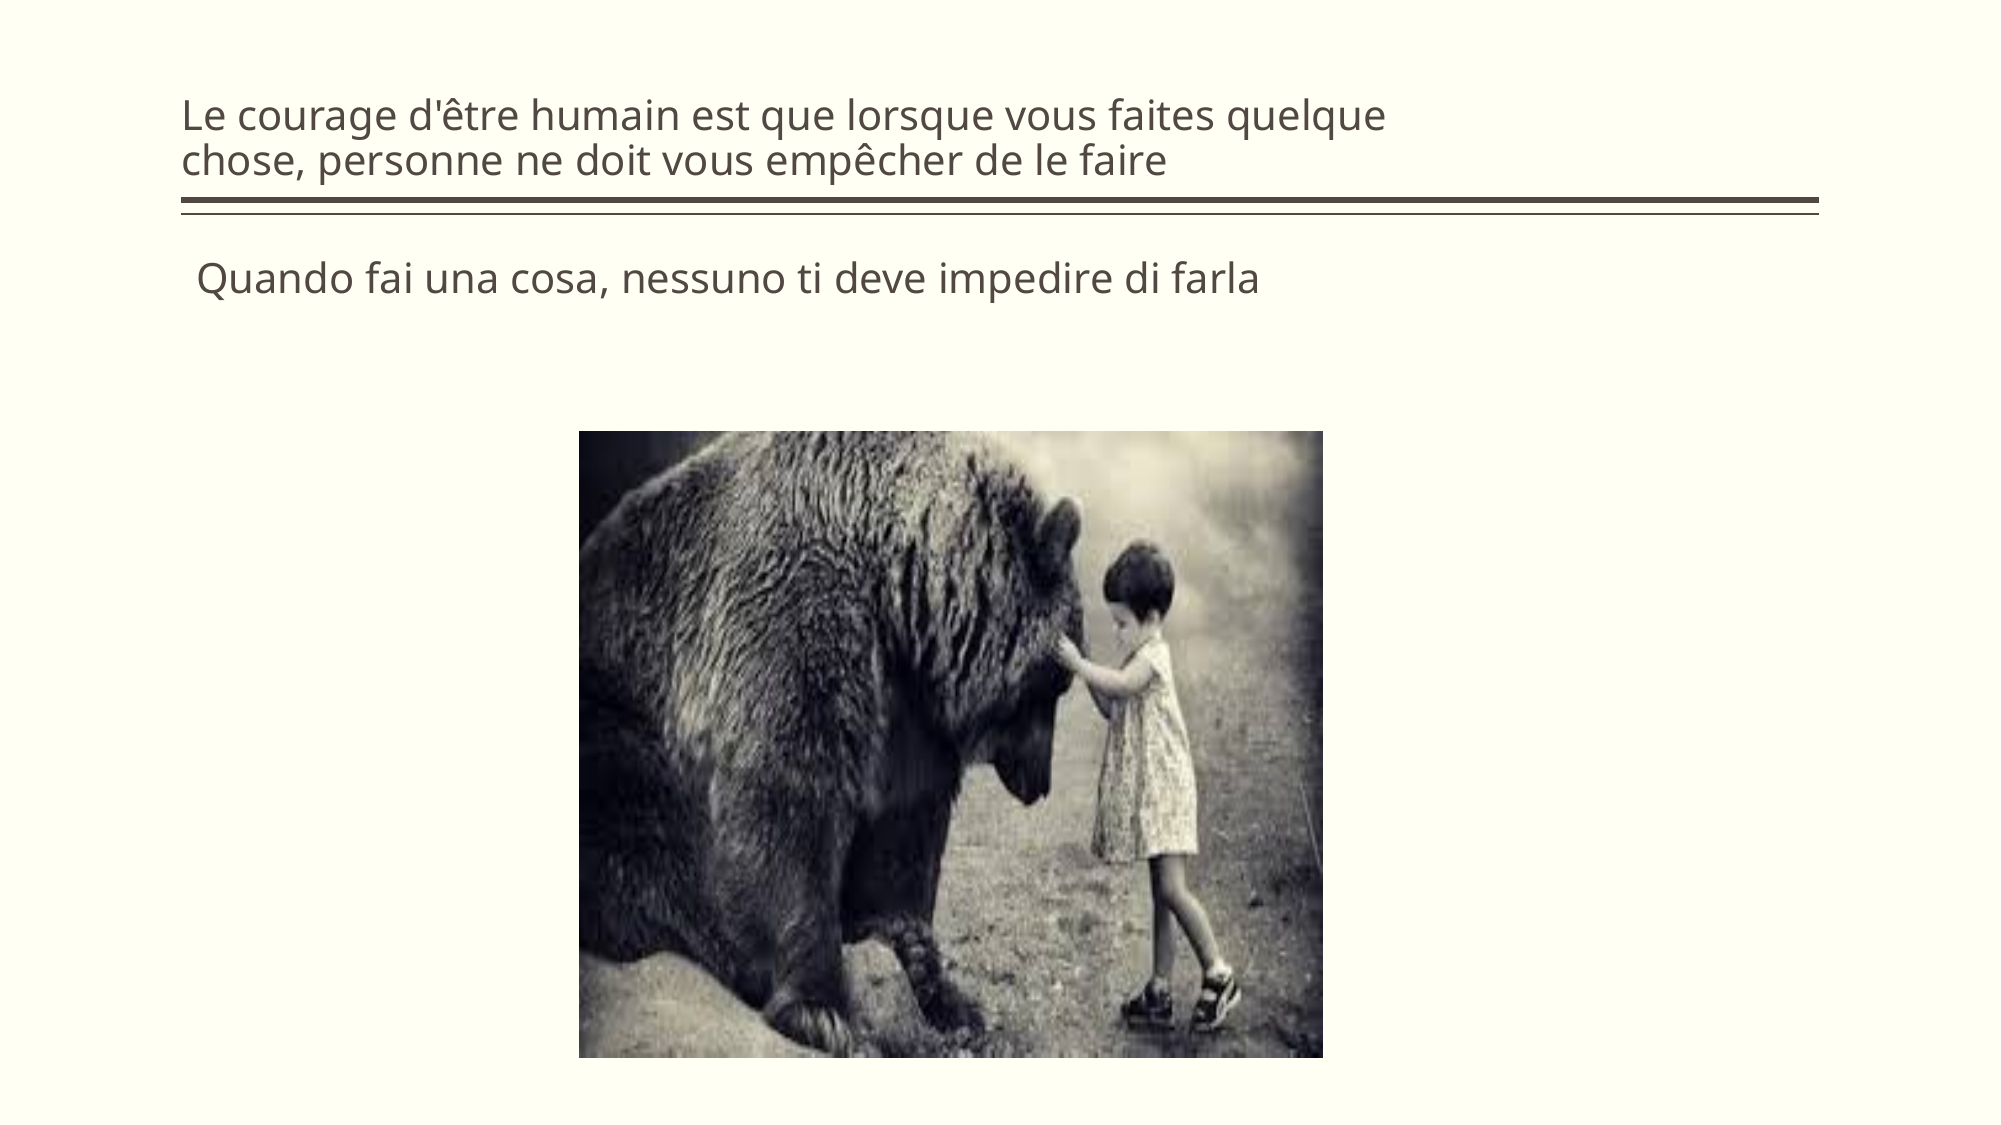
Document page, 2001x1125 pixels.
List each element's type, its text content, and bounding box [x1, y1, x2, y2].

picture [579, 431, 1323, 1058]
text_box Quando fai una cosa, nessuno ti deve impedire di farla [181, 250, 1812, 313]
title Le courage d'être humain est que lorsque vous faites quelque chose, personne ne doit vous empêcher de le faire [181, 12, 1819, 193]
